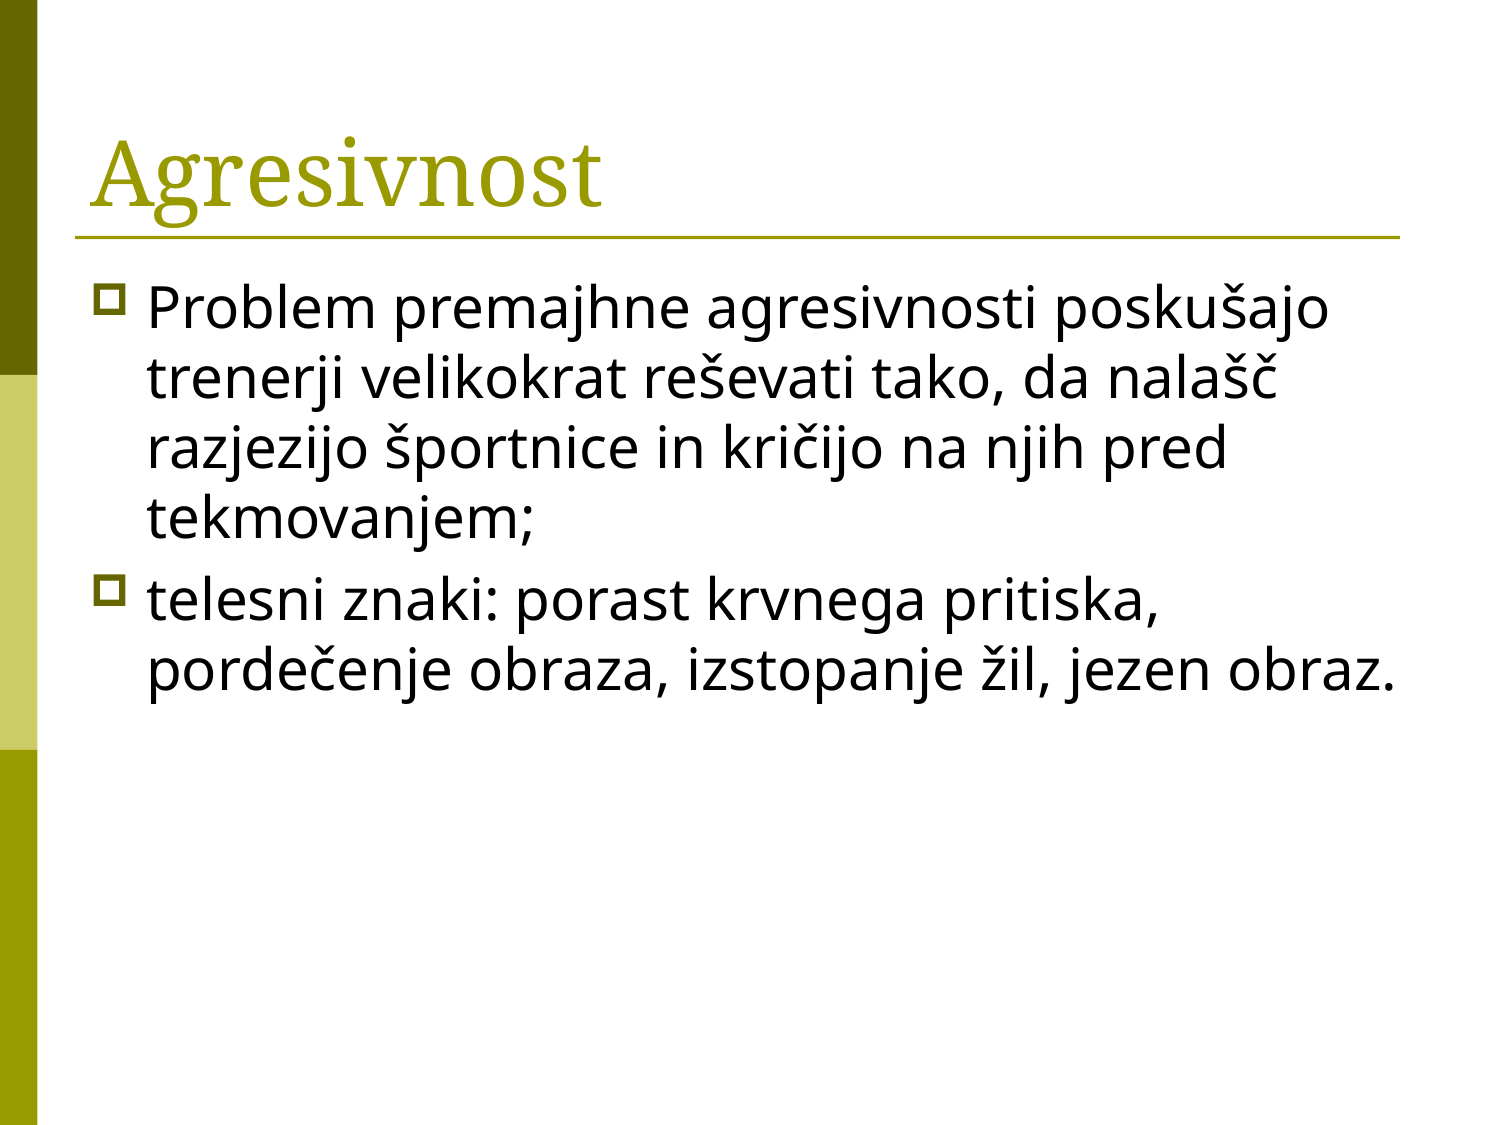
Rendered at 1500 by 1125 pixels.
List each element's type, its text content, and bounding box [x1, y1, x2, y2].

list Problem premajhne agresivnosti poskušajo trenerji velikokrat reševati tako, da nalašč razjezijo športnice in kričijo na njih pred tekmovanjem; telesni znaki: porast krvnega pritiska, pordečenje obraza, izstopanje žil, jezen obraz. [75, 262, 1425, 1006]
title Agresivnost [75, 45, 1425, 233]
